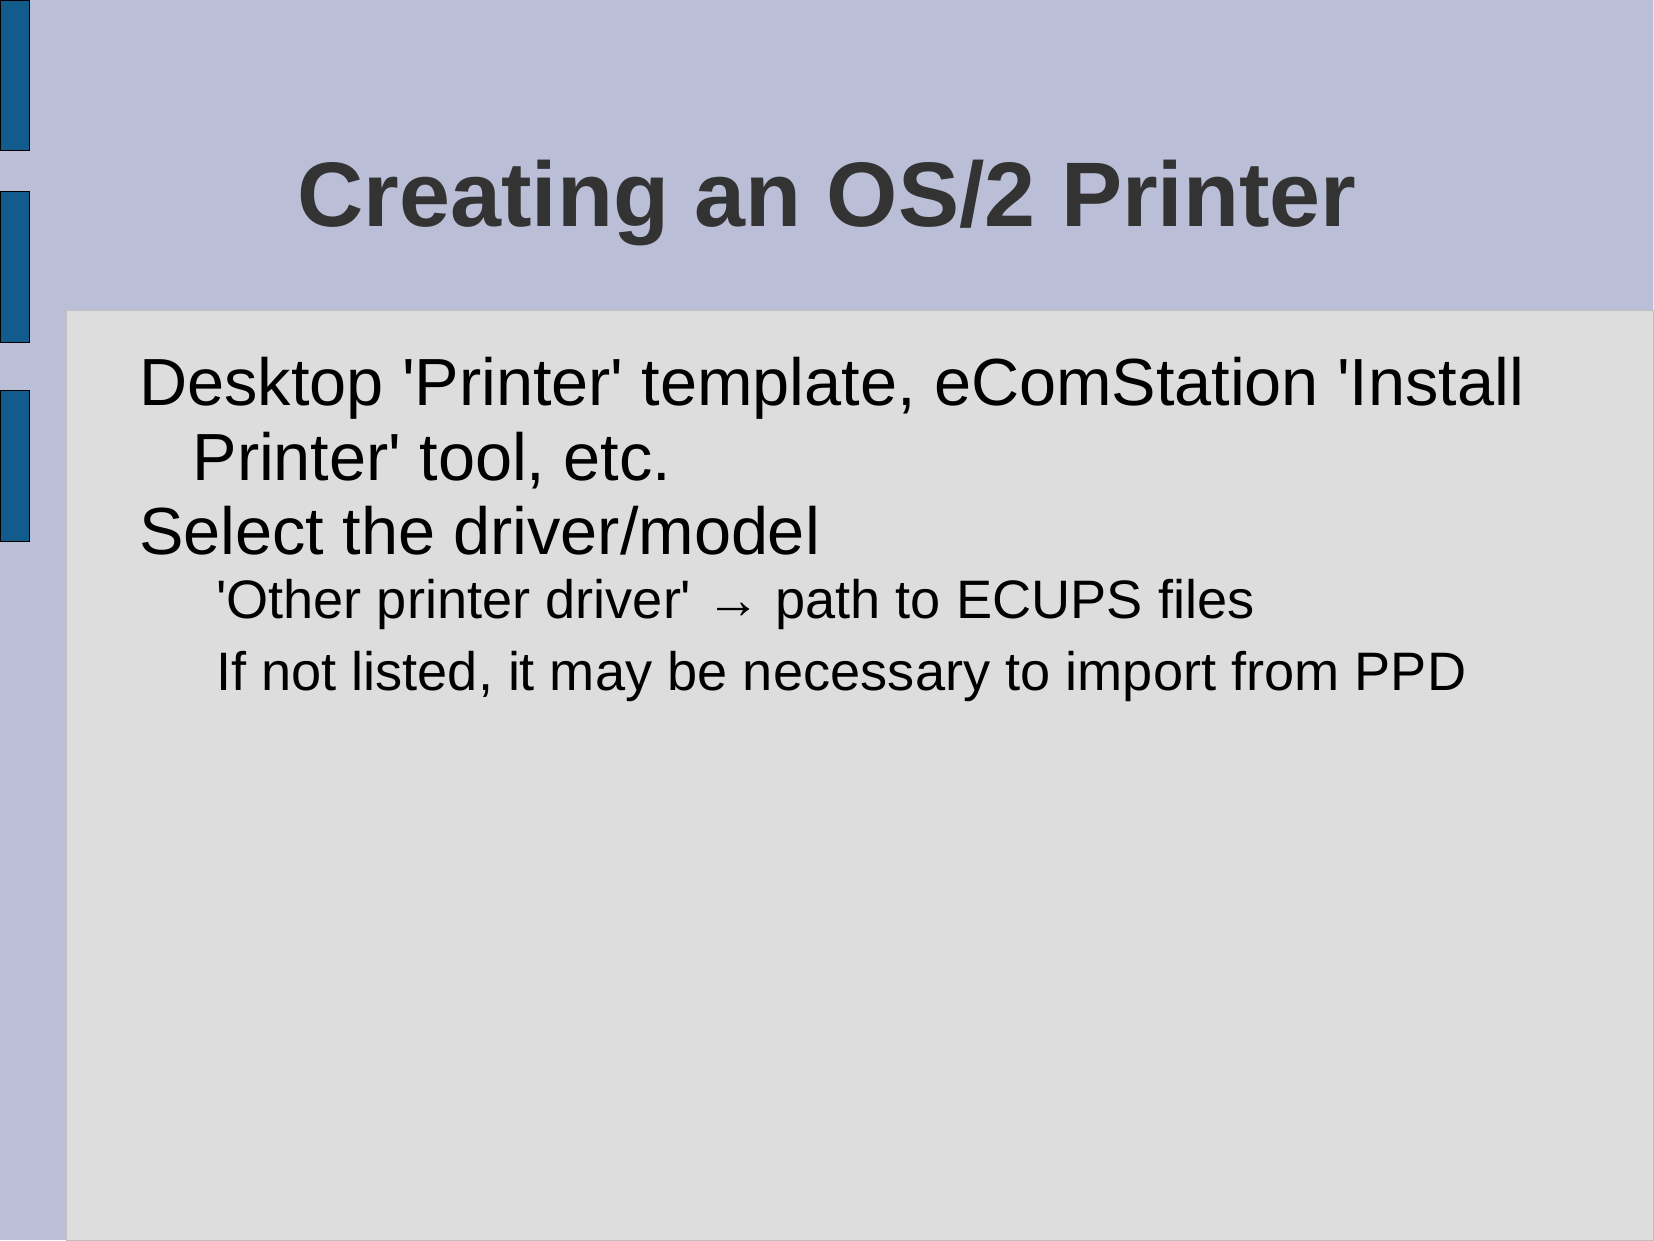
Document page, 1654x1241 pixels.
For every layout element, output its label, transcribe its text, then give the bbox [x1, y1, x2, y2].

list Desktop 'Printer' template, eComStation 'Install Printer' tool, etc. Select the driver/model 'Other printer driver' → path to ECUPS files If not listed, it may be necessary to import from PPD [121, 344, 1534, 1127]
title Creating an OS/2 Printer [121, 91, 1534, 299]
